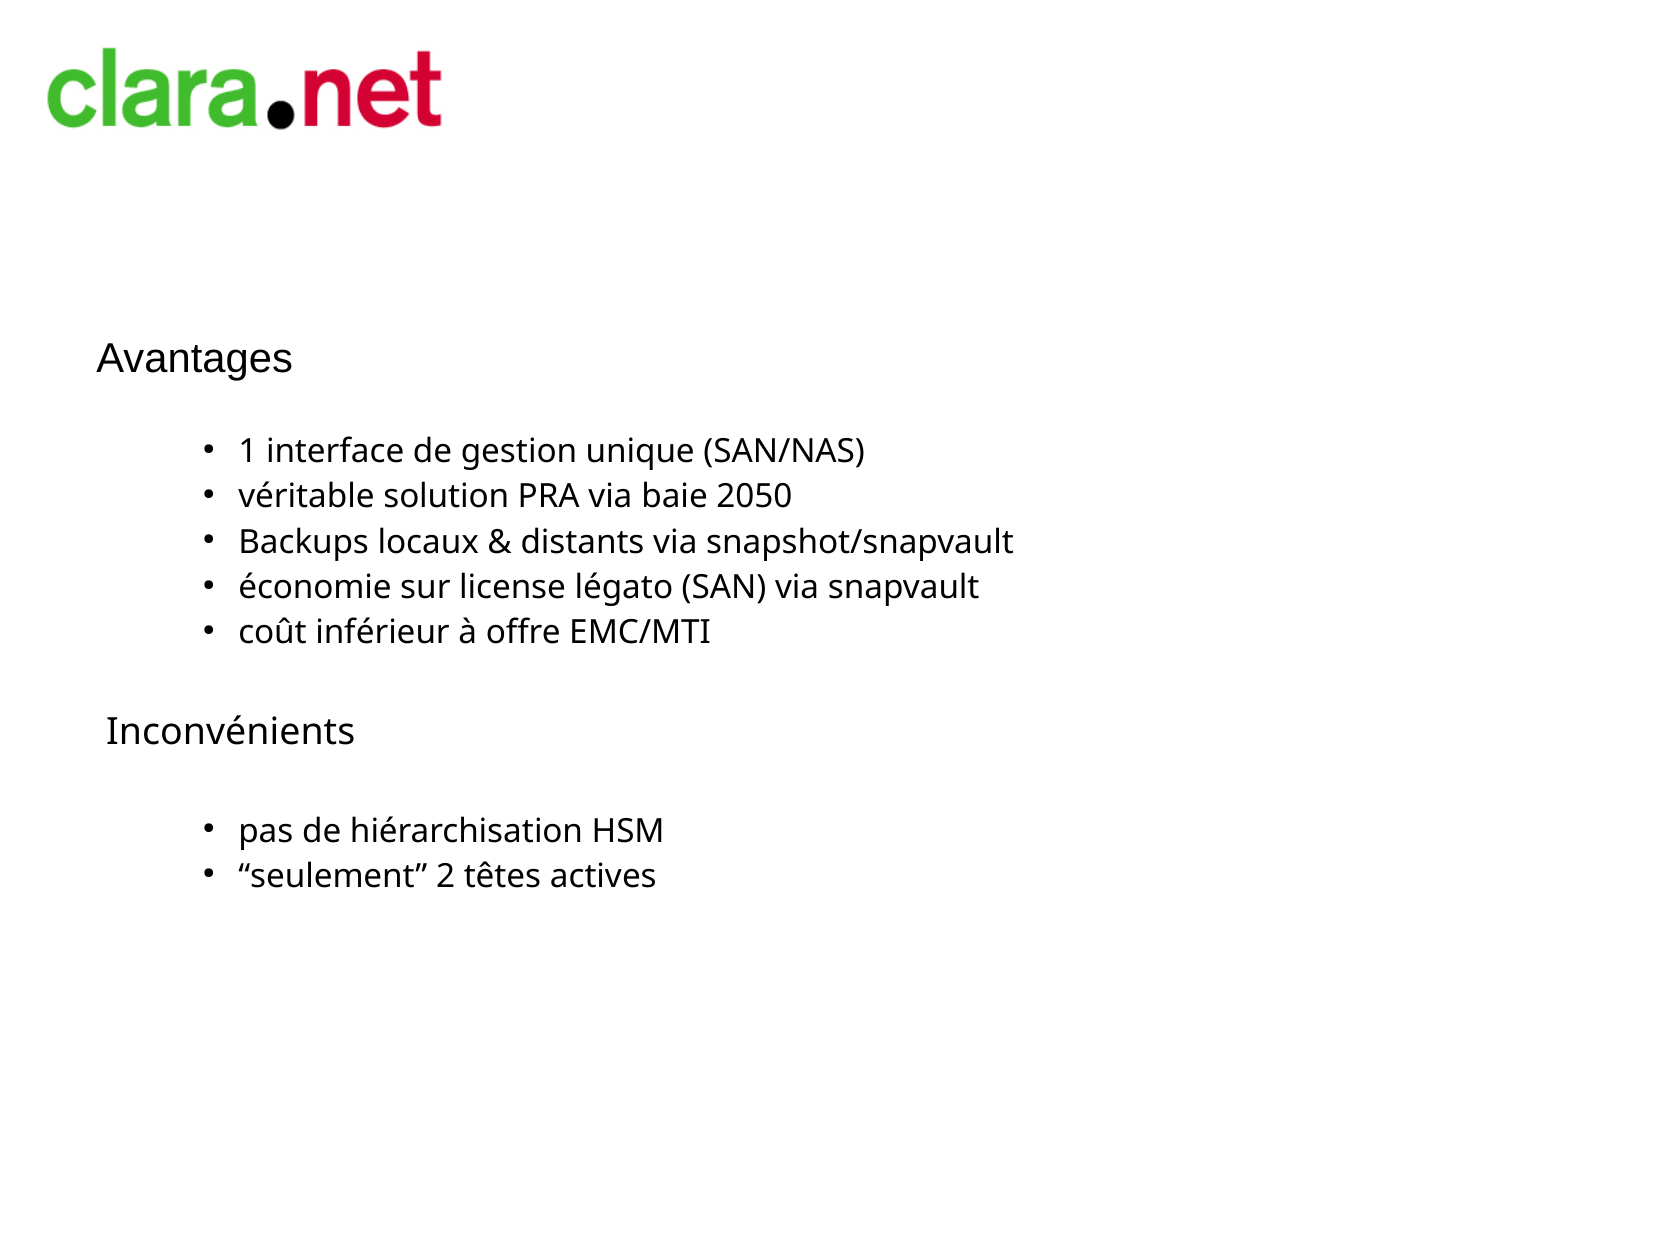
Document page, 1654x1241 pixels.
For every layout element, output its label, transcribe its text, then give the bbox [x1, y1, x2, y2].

picture [37, 24, 451, 151]
text_box Avantages 1 interface de gestion unique (SAN/NAS) véritable solution PRA via baie 2050 Backups locaux & distants via snapshot/snapvault économie sur license légato (SAN) via snapvault coût inférieur à offre EMC/MTI Inconvénients pas de hiérarchisation HSM “seulement” 2 têtes actives [81, 187, 1538, 1163]
